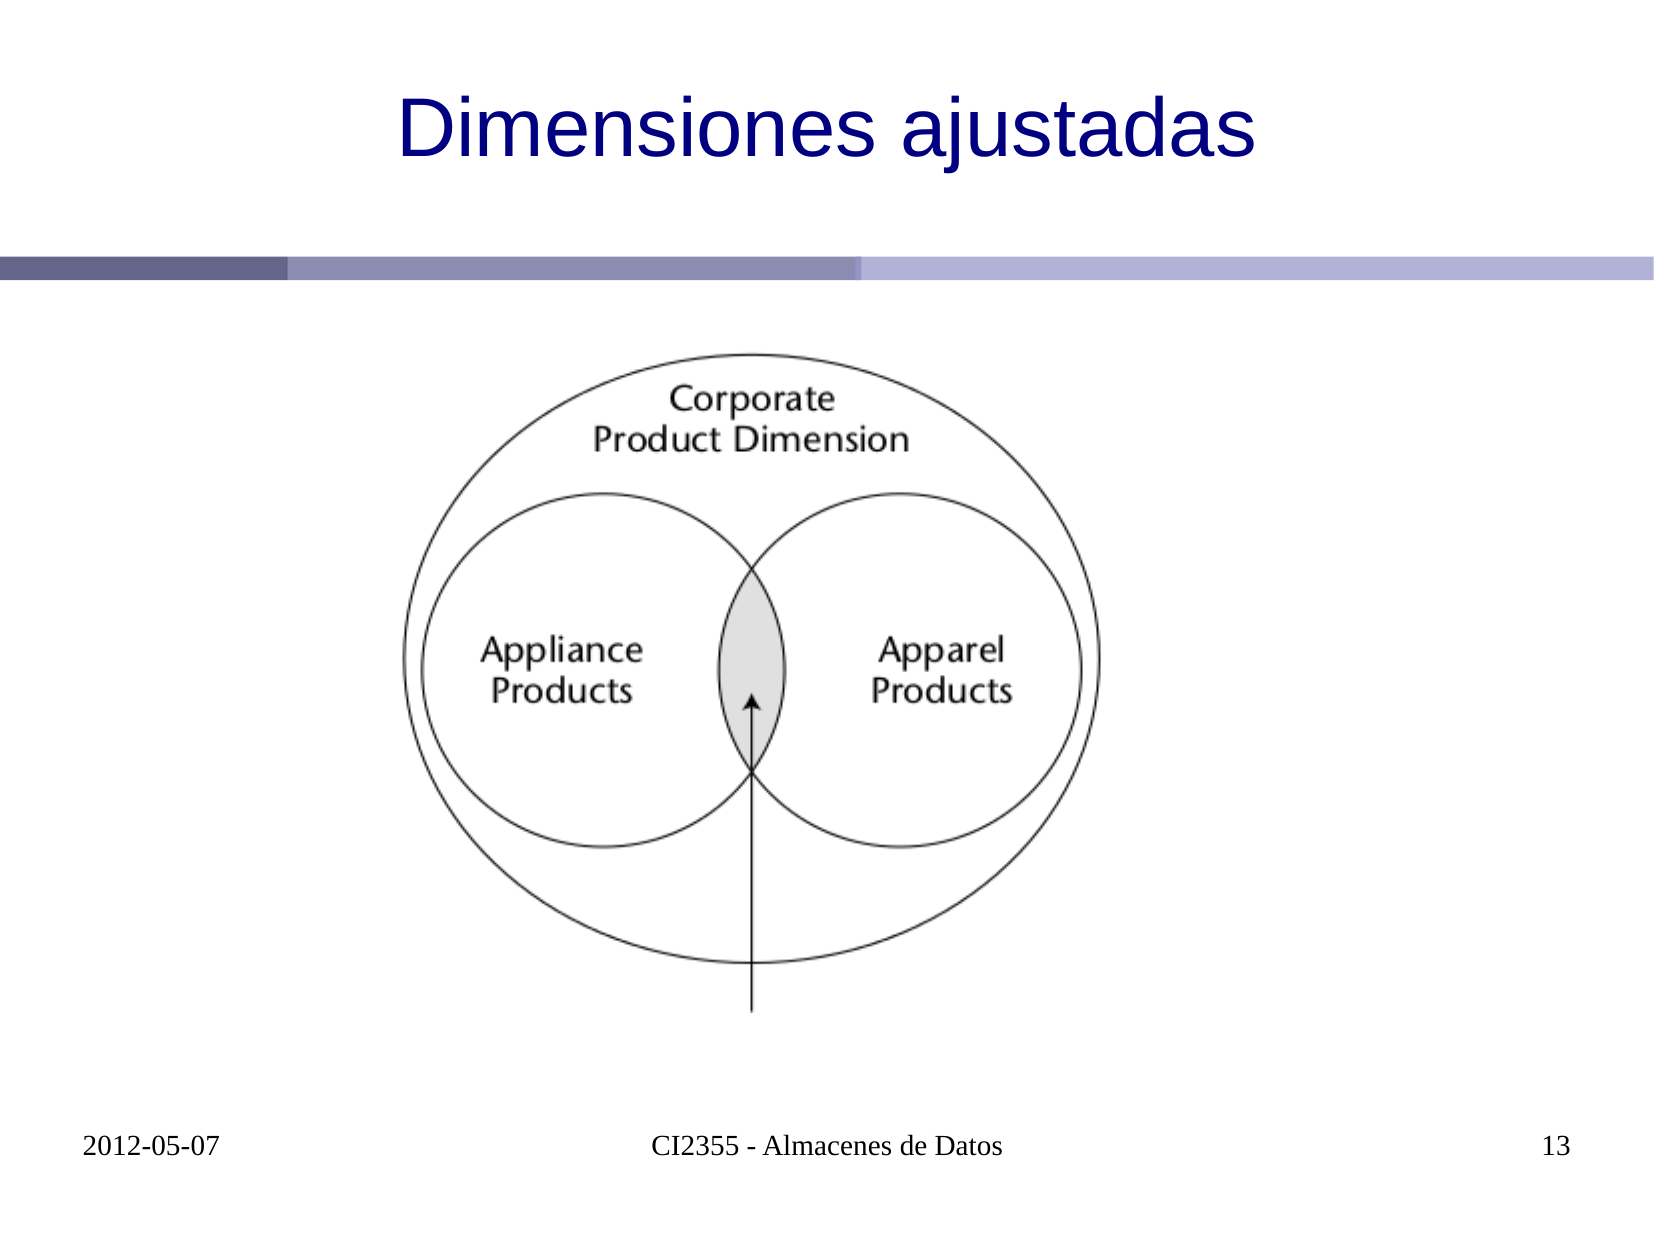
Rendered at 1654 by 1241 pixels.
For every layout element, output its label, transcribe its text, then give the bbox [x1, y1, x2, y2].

title Dimensiones ajustadas [0, 0, 1654, 257]
picture [375, 337, 1127, 1013]
